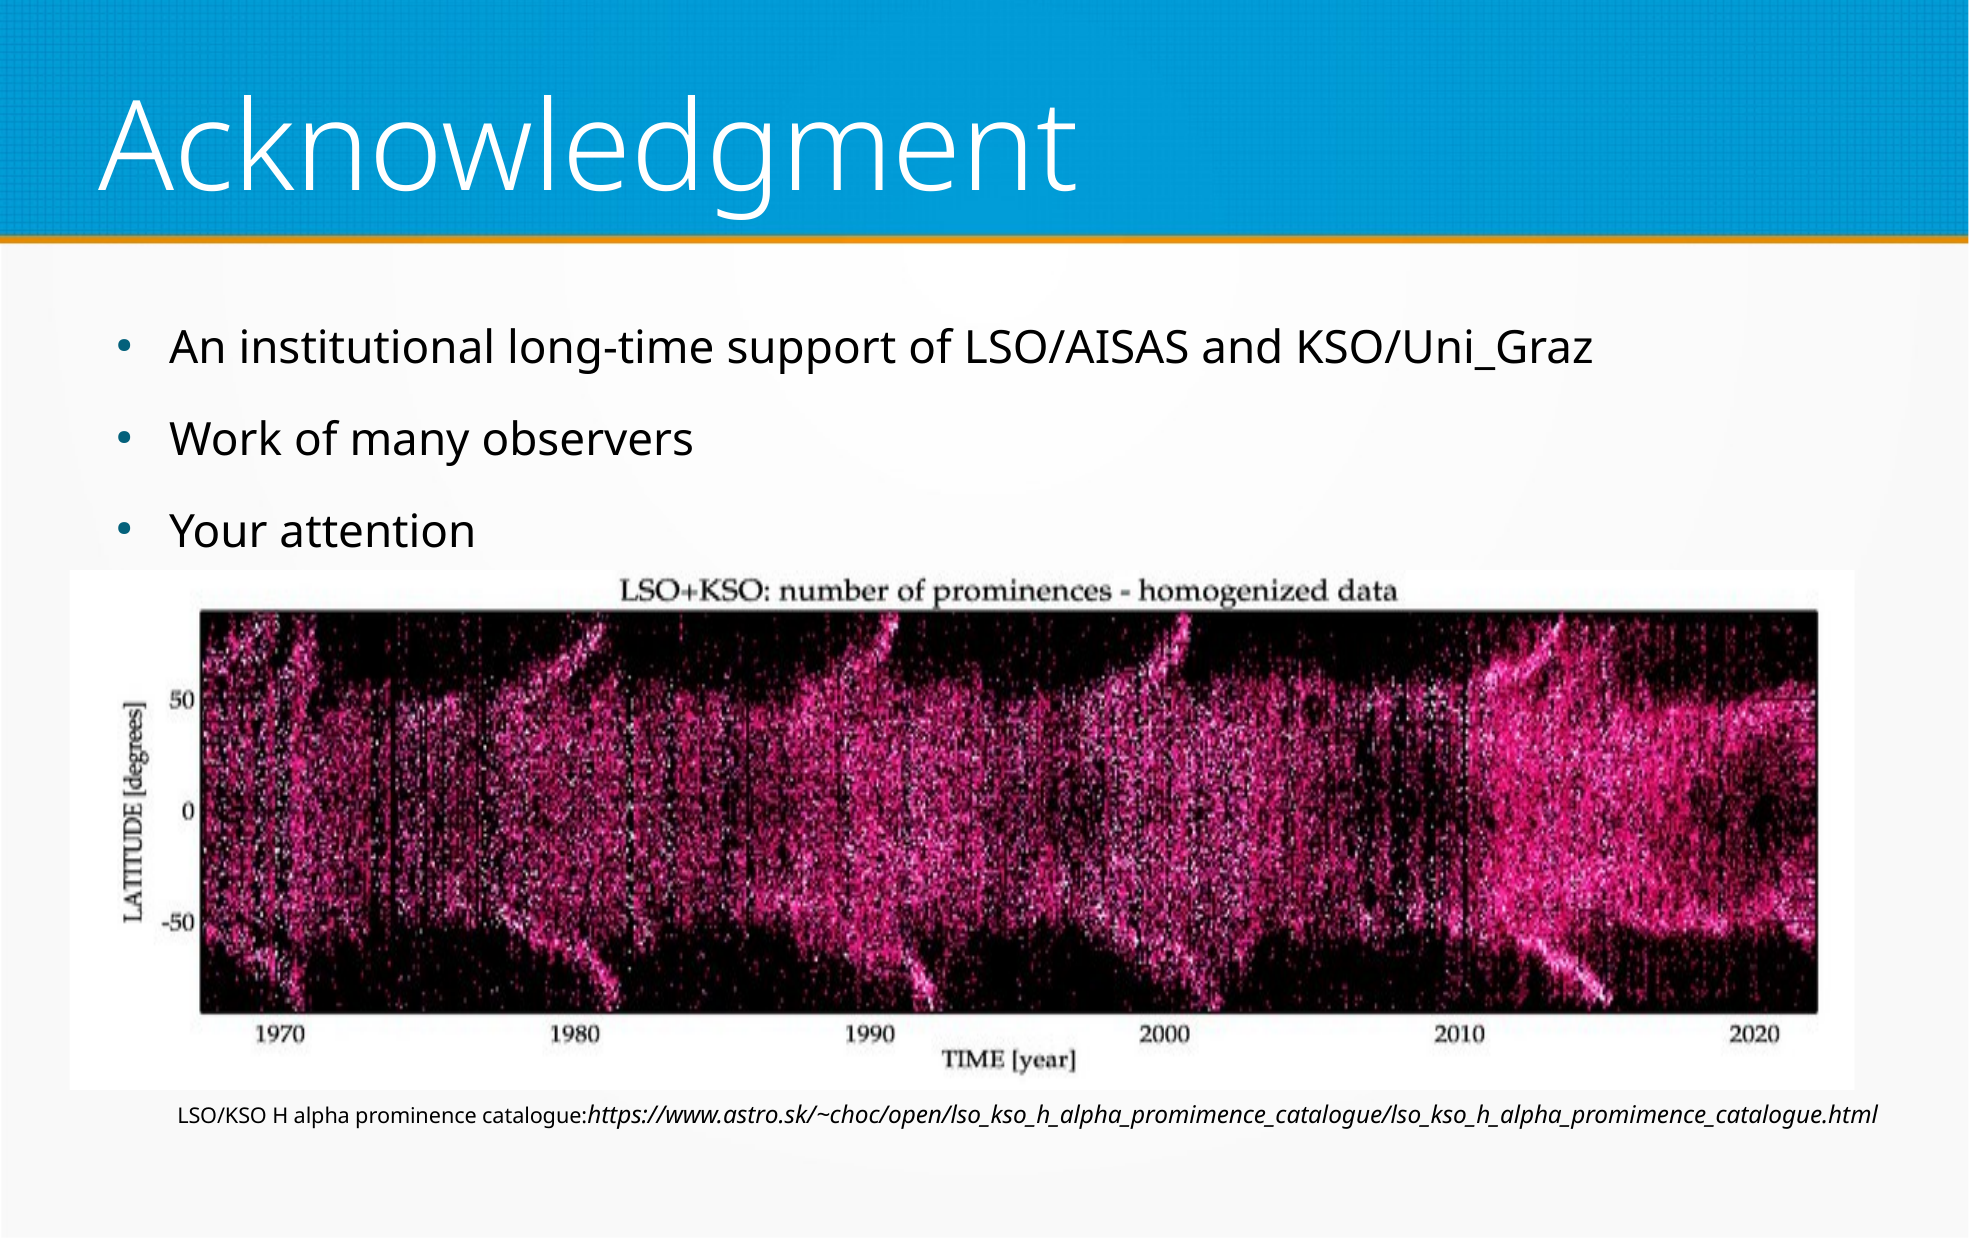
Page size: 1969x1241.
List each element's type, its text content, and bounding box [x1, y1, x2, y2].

title Acknowledgment [98, 19, 1870, 227]
list An institutional long-time support of LSO/AISAS and KSO/Uni_Graz Work of many observers Your attention [98, 315, 1861, 1081]
list LSO/KSO H alpha prominence catalogue:https://www.astro.sk/~choc/open/lso_kso_h_alpha_promimence_catalogue/lso_kso_h_alpha_promimence_catalogue.html [131, 1097, 1932, 1158]
picture [0, 233, 1969, 1241]
